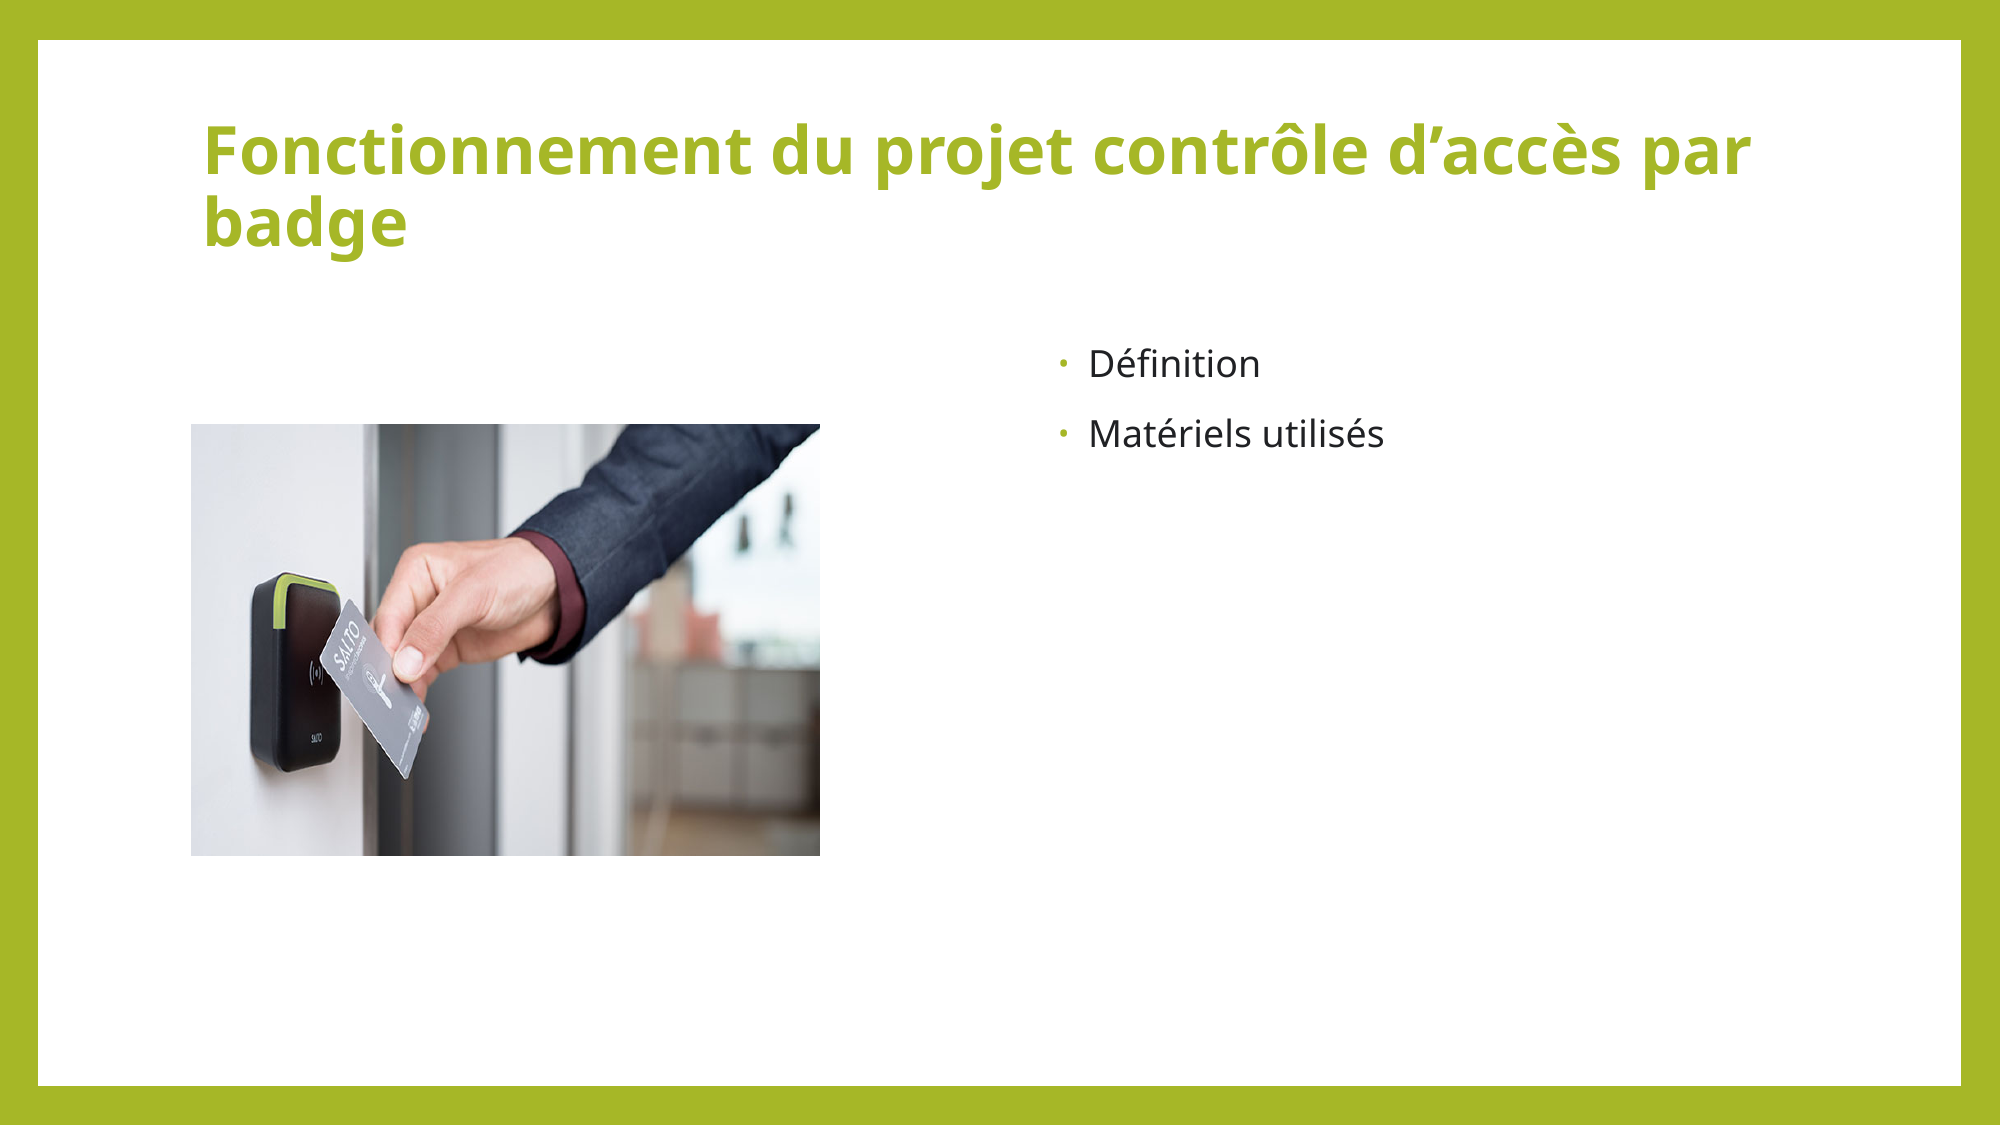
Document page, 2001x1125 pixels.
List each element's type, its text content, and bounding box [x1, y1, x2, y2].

title Fonctionnement du projet contrôle d’accès par badge [187, 99, 1808, 323]
list Définition Matériels utilisés [1028, 337, 1809, 998]
picture [191, 425, 820, 856]
